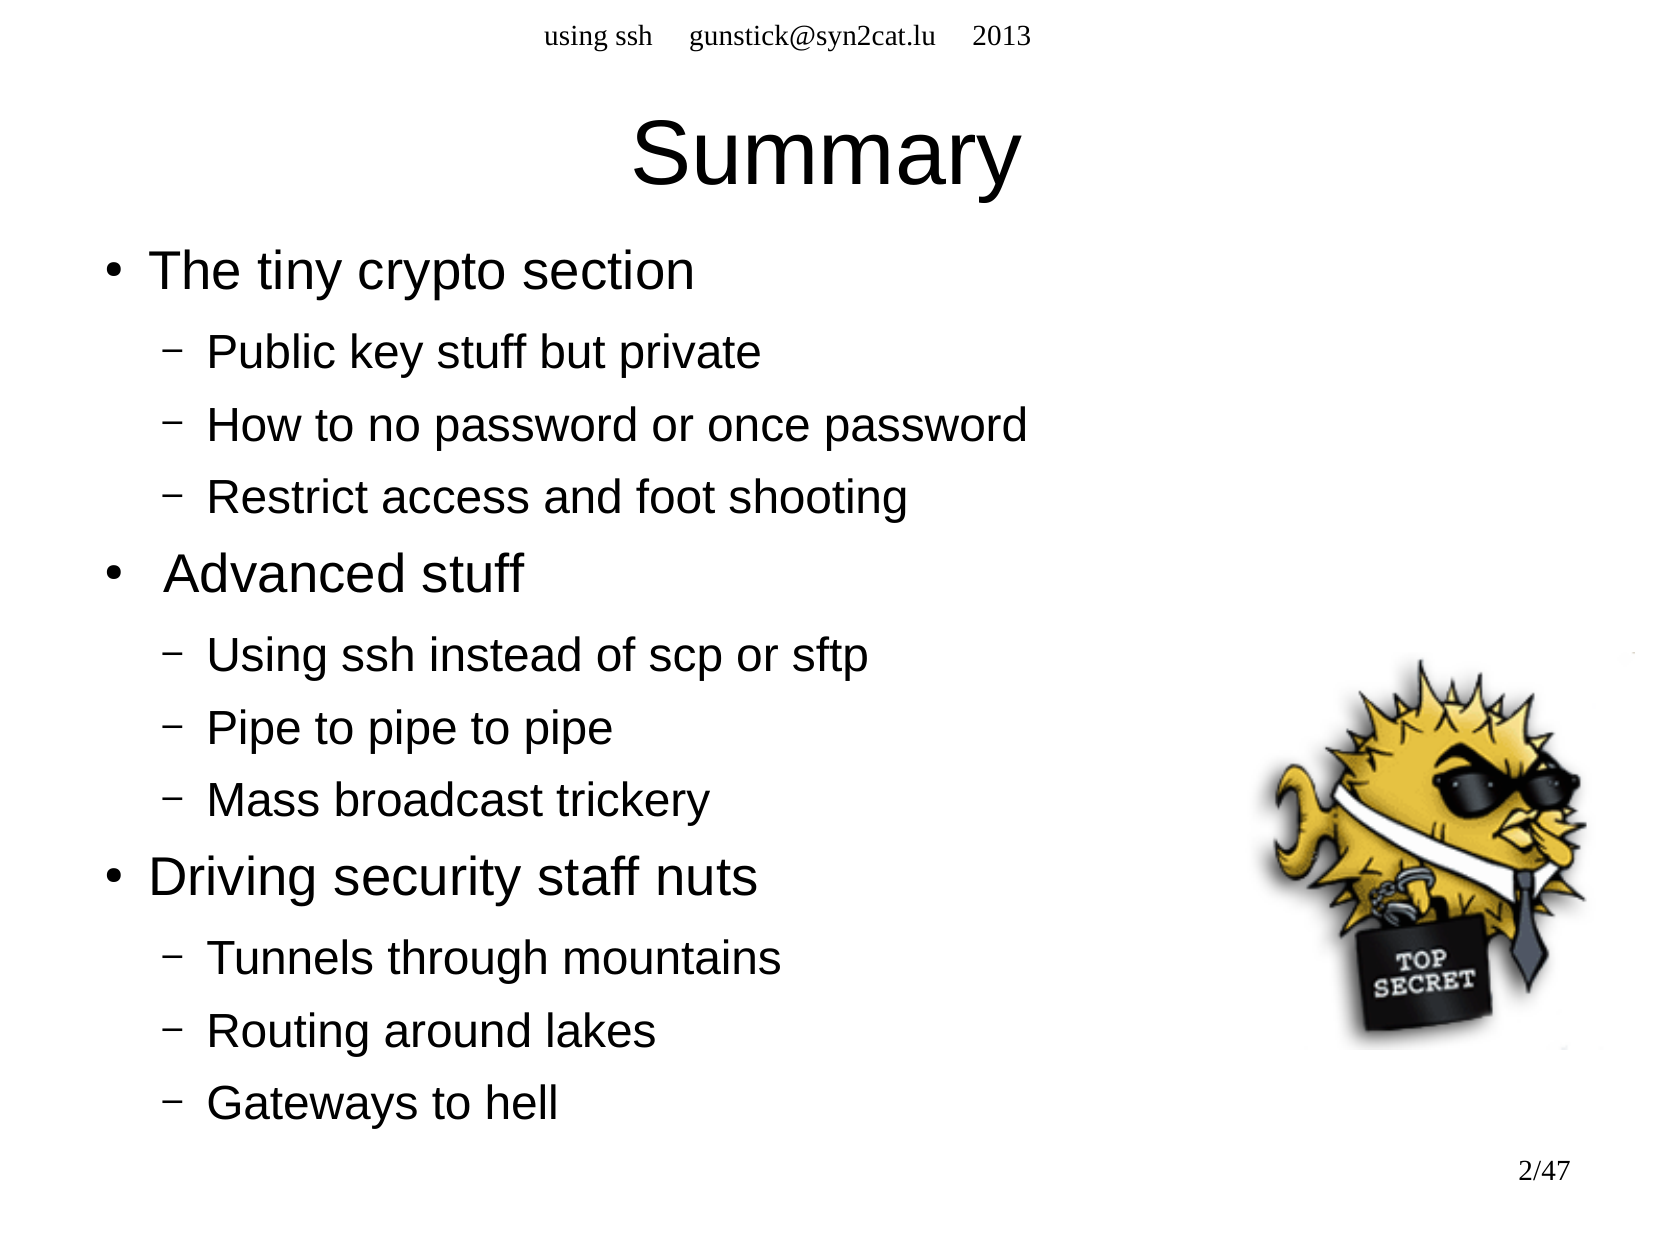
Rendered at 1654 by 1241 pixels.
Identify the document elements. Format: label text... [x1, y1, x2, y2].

title Summary [82, 49, 1571, 257]
list The tiny crypto section Public key stuff but private How to no password or once password Restrict access and foot shooting Advanced stuff Using ssh instead of scp or sftp Pipe to pipe to pipe Mass broadcast trickery Driving security staff nuts Tunnels through mountains Routing around lakes Gateways to hell [89, 240, 1546, 1135]
picture [1230, 652, 1635, 1051]
